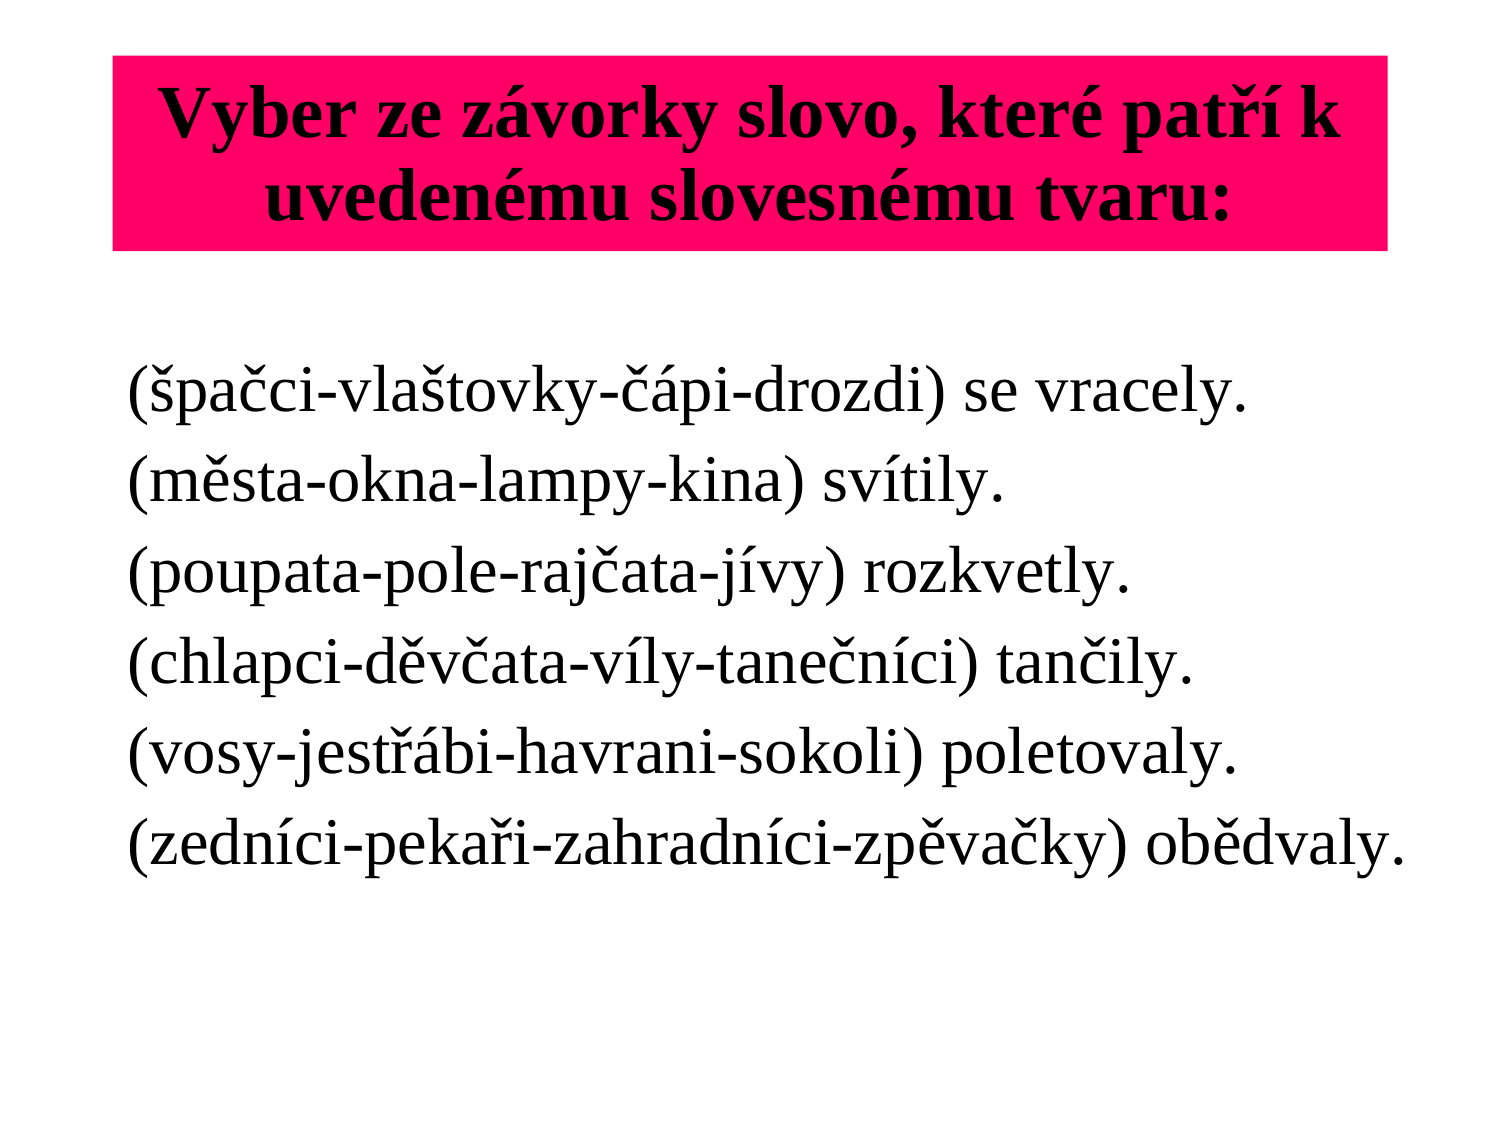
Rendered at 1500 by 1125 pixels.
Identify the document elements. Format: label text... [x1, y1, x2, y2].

list (špačci-vlaštovky-čápi-drozdi) se vracely. (města-okna-lampy-kina) svítily. (poupata-pole-rajčata-jívy) rozkvetly. (chlapci-děvčata-víly-tanečníci) tančily. (vosy-jestřábi-havrani-sokoli) poletovaly. (zedníci-pekaři-zahradníci-zpěvačky) obědvaly. [112, 343, 1457, 1036]
title Vyber ze závorky slovo, které patří k uvedenému slovesnému tvaru: [112, 55, 1388, 252]
